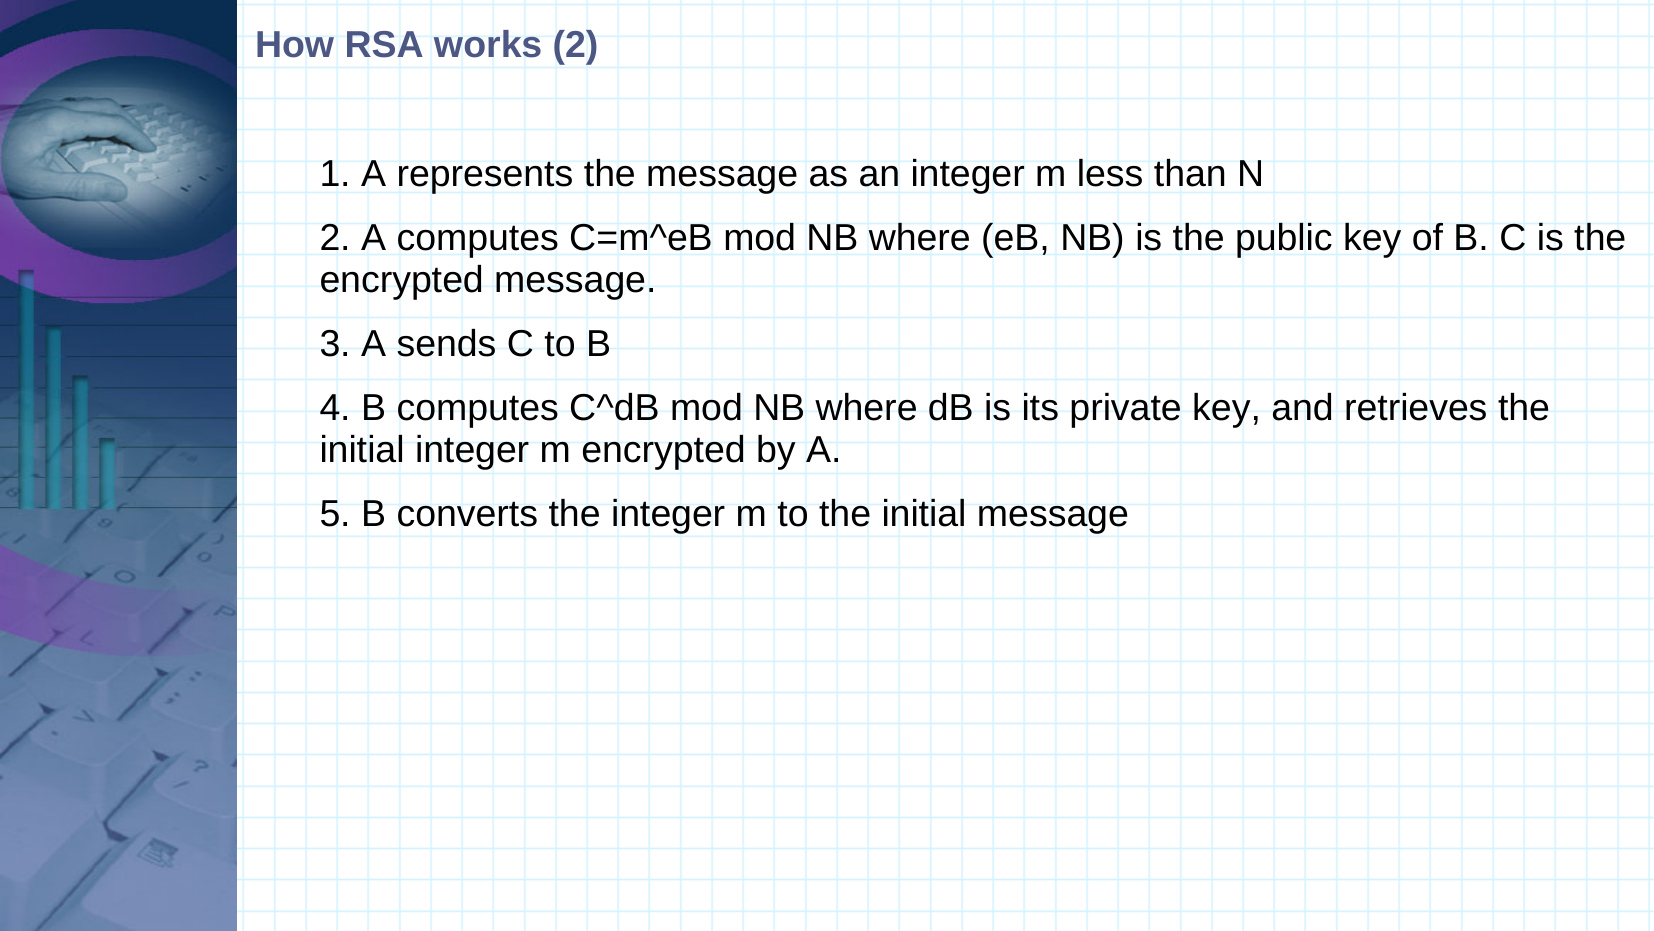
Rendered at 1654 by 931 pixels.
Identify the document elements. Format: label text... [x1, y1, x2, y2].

title How RSA works (2) [254, 0, 1640, 89]
picture [0, 0, 1654, 931]
list 1. A represents the message as an integer m less than N 2. A computes C=m^eB mod NB where (eB, NB) is the public key of B. C is the encrypted message. 3. A sends C to B 4. B computes C^dB mod NB where dB is its private key, and retrieves the initial integer m encrypted by A. 5. B converts the integer m to the initial message [249, 87, 1634, 827]
